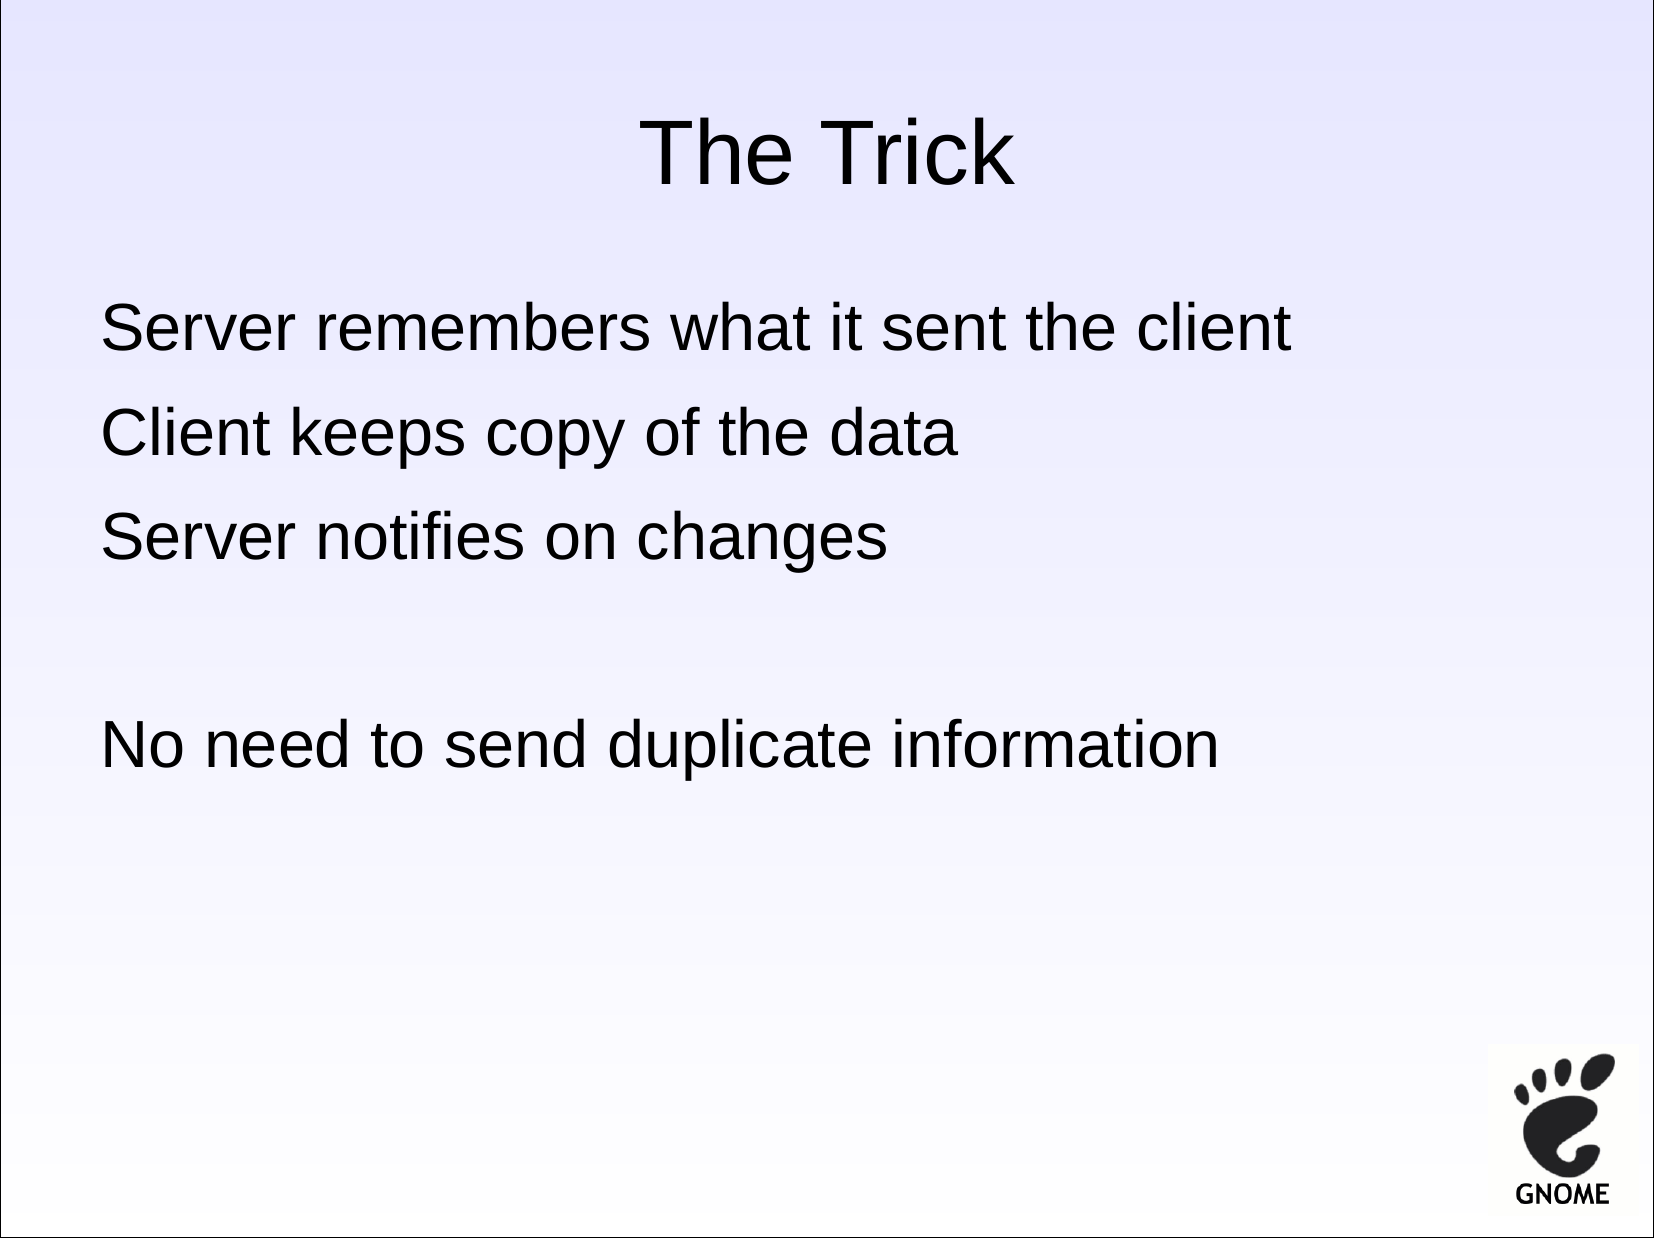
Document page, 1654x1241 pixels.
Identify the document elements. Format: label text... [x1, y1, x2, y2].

picture [1488, 1044, 1639, 1216]
title The Trick [82, 56, 1571, 250]
list Server remembers what it sent the client Client keeps copy of the data Server notifies on changes No need to send duplicate information [82, 290, 1571, 1094]
